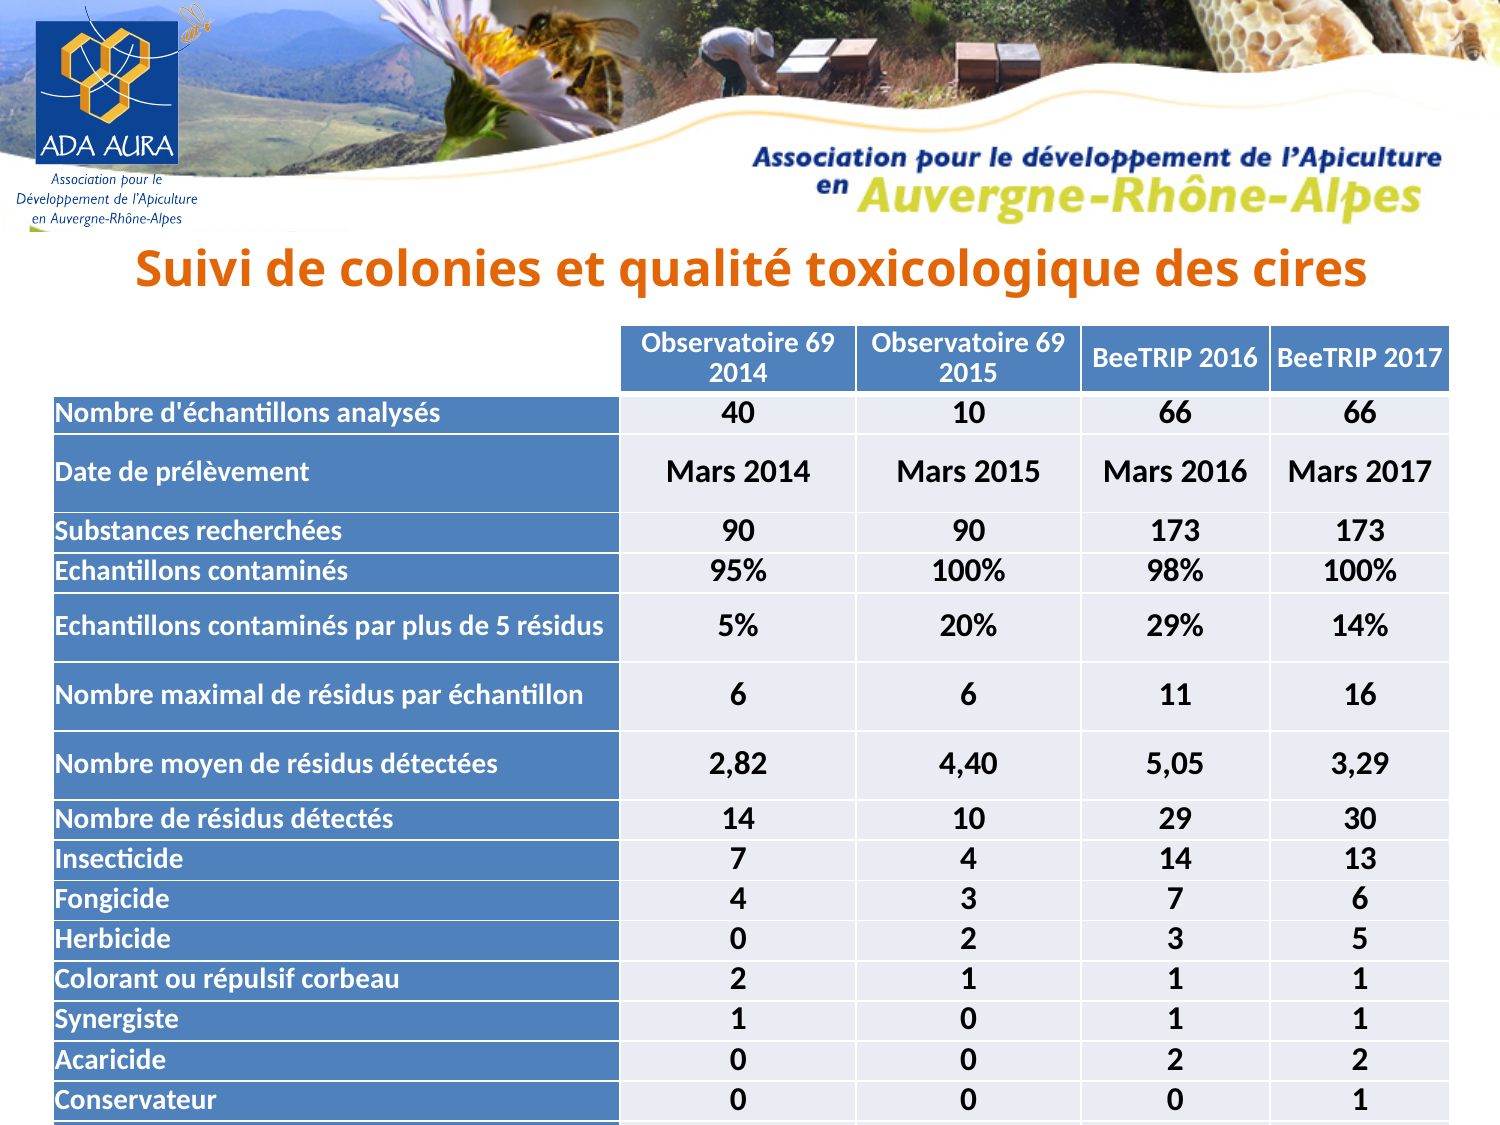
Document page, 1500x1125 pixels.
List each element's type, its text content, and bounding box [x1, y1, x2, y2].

table_cell 1 [1271, 1082, 1449, 1120]
table_cell Fongicide [54, 881, 619, 920]
table_cell 2 [857, 921, 1080, 960]
table_cell 0 [857, 1002, 1080, 1040]
table_cell Nombre maximal de résidus par échantillon [54, 663, 619, 730]
table_cell Nombre d'échantillons analysés [54, 397, 619, 433]
table_cell 0 [857, 1042, 1080, 1080]
table_cell 4,40 [857, 732, 1080, 799]
table_cell 1 [621, 1002, 855, 1040]
table_cell Conservateur [54, 1082, 619, 1120]
table_cell Herbicide [54, 921, 619, 960]
table_cell 2,82 [621, 732, 855, 799]
table_cell 1 [1271, 962, 1449, 1000]
table_cell 2 [1082, 1042, 1269, 1080]
table_cell 11 [1082, 663, 1269, 730]
table_cell 4 [857, 841, 1080, 880]
table_cell 100% [1271, 554, 1449, 592]
table_header Observatoire 69 2015 [857, 326, 1080, 391]
table_cell Mars 2015 [857, 435, 1080, 512]
table_cell 7 [621, 841, 855, 880]
table_header BeeTRIP 2016 [1082, 326, 1269, 391]
table_cell 14 [621, 801, 855, 839]
table_cell 3,29 [1271, 732, 1449, 799]
table_cell 3 [1082, 921, 1269, 960]
table_cell Acaricide [54, 1042, 619, 1080]
table_cell 173 [1271, 513, 1449, 552]
table_cell 100% [857, 554, 1080, 592]
table_cell 90 [857, 513, 1080, 552]
table_cell 16 [1271, 663, 1449, 730]
table_cell 5 [1271, 921, 1449, 960]
table_cell 2 [621, 962, 855, 1000]
table_cell 0 [621, 1042, 855, 1080]
table_cell 3 [857, 881, 1080, 920]
table_cell 95% [621, 554, 855, 592]
table_cell 13 [1271, 841, 1449, 880]
table_cell 5% [621, 594, 855, 661]
table_cell Colorant ou répulsif corbeau [54, 962, 619, 1000]
table_cell 6 [1271, 881, 1449, 920]
table_cell 7 [1082, 881, 1269, 920]
table_cell Echantillons contaminés par plus de 5 résidus [54, 594, 619, 661]
table_cell 30 [1271, 801, 1449, 839]
table_cell Nombre de résidus détectés [54, 801, 619, 839]
table_cell Mars 2017 [1271, 435, 1449, 512]
table_header Observatoire 69 2014 [621, 326, 855, 391]
table_cell 6 [857, 663, 1080, 730]
table_cell Synergiste [54, 1002, 619, 1040]
table_cell 10 [857, 801, 1080, 839]
table_cell 1 [1082, 1002, 1269, 1040]
title Suivi de colonies et qualité toxicologique des cires [76, 208, 1427, 324]
table_cell 5,05 [1082, 732, 1269, 799]
table_cell Substances recherchées [54, 513, 619, 552]
table_cell 0 [621, 1082, 855, 1120]
table_cell 173 [1082, 513, 1269, 552]
table_cell 10 [857, 397, 1080, 433]
table_cell 0 [1082, 1082, 1269, 1120]
table_cell 0 [621, 921, 855, 960]
table_header [54, 326, 619, 391]
picture [0, 0, 1500, 232]
table_cell Mars 2016 [1082, 435, 1269, 512]
table_cell 66 [1082, 397, 1269, 433]
table_cell Echantillons contaminés [54, 554, 619, 592]
table_header BeeTRIP 2017 [1271, 326, 1449, 391]
table_cell 29% [1082, 594, 1269, 661]
table_cell Mars 2014 [621, 435, 855, 512]
table_cell 98% [1082, 554, 1269, 592]
table_cell Date de prélèvement [54, 435, 619, 512]
table_cell 0 [857, 1082, 1080, 1120]
table_cell 20% [857, 594, 1080, 661]
table_cell 40 [621, 397, 855, 433]
table_cell Nombre moyen de résidus détectées [54, 732, 619, 799]
table_cell 1 [1082, 962, 1269, 1000]
table_cell 1 [857, 962, 1080, 1000]
table_cell 66 [1271, 397, 1449, 433]
table_cell 1 [1271, 1002, 1449, 1040]
table_cell 29 [1082, 801, 1269, 839]
table_cell 90 [621, 513, 855, 552]
table_cell 4 [621, 881, 855, 920]
table_cell 14 [1082, 841, 1269, 880]
table_cell 14% [1271, 594, 1449, 661]
table_cell 6 [621, 663, 855, 730]
table_cell Insecticide [54, 841, 619, 880]
table_cell 2 [1271, 1042, 1449, 1080]
